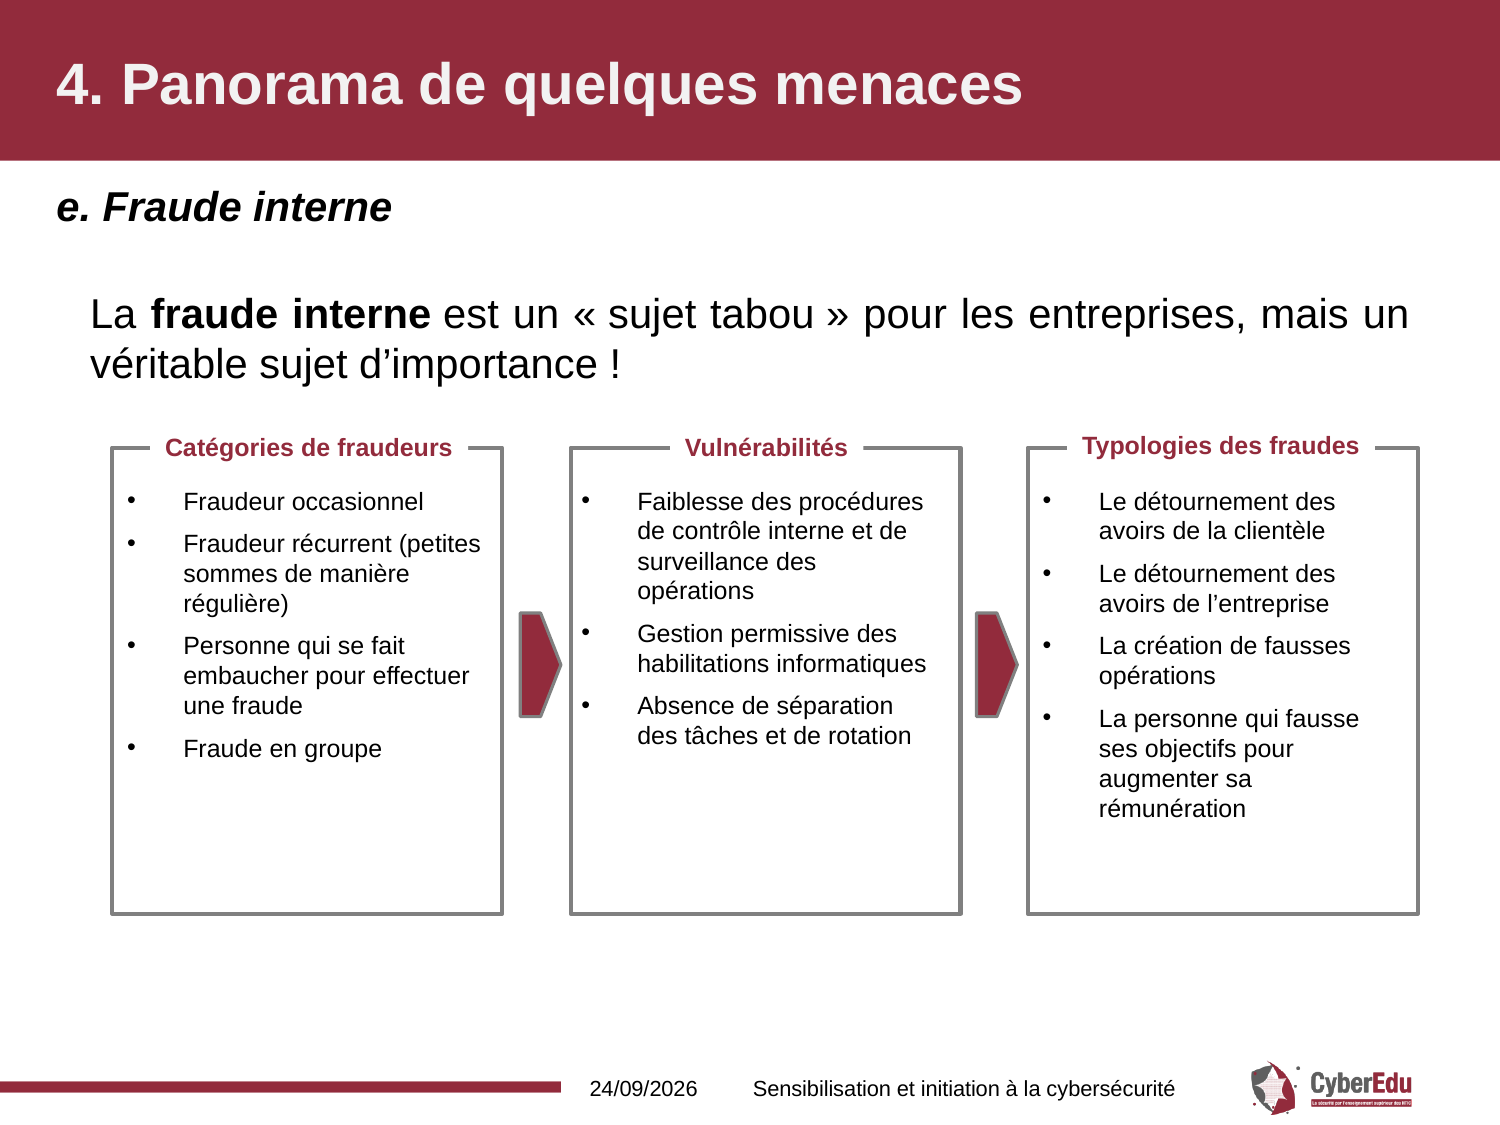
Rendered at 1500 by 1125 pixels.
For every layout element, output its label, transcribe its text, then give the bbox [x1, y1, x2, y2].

title 4. Panorama de quelques menaces [41, 1, 1471, 161]
text_box Typologies des fraudes [1067, 422, 1375, 468]
picture [1246, 1060, 1412, 1115]
slide_number 15/11/2020 [561, 1057, 727, 1118]
text_box [976, 612, 1018, 717]
text_box [520, 612, 561, 717]
list e. Fraude interne [41, 172, 1471, 268]
text_box Catégories de fraudeurs [150, 424, 469, 469]
footer Sensibilisation et initiation à la cybersécurité [738, 1057, 1236, 1118]
text_box Le détournement des avoirs de la clientèle Le détournement des avoirs de l’entreprise La création de fausses opérations La personne qui fausse ses objectifs pour augmenter sa rémunération [1027, 477, 1418, 897]
text_box Faiblesse des procédures de contrôle interne et de surveillance des opérations Gestion permissive des habilitations informatiques Absence de séparation des tâches et de rotation [566, 477, 957, 913]
list La fraude interne est un « sujet tabou » pour les entreprises, mais un véritable sujet d’importance ! [75, 278, 1425, 1035]
text_box Fraudeur occasionnel Fraudeur récurrent (petites sommes de manière régulière) Personne qui se fait embaucher pour effectuer une fraude Fraude en groupe [112, 477, 502, 889]
text_box Vulnérabilités [670, 424, 864, 469]
